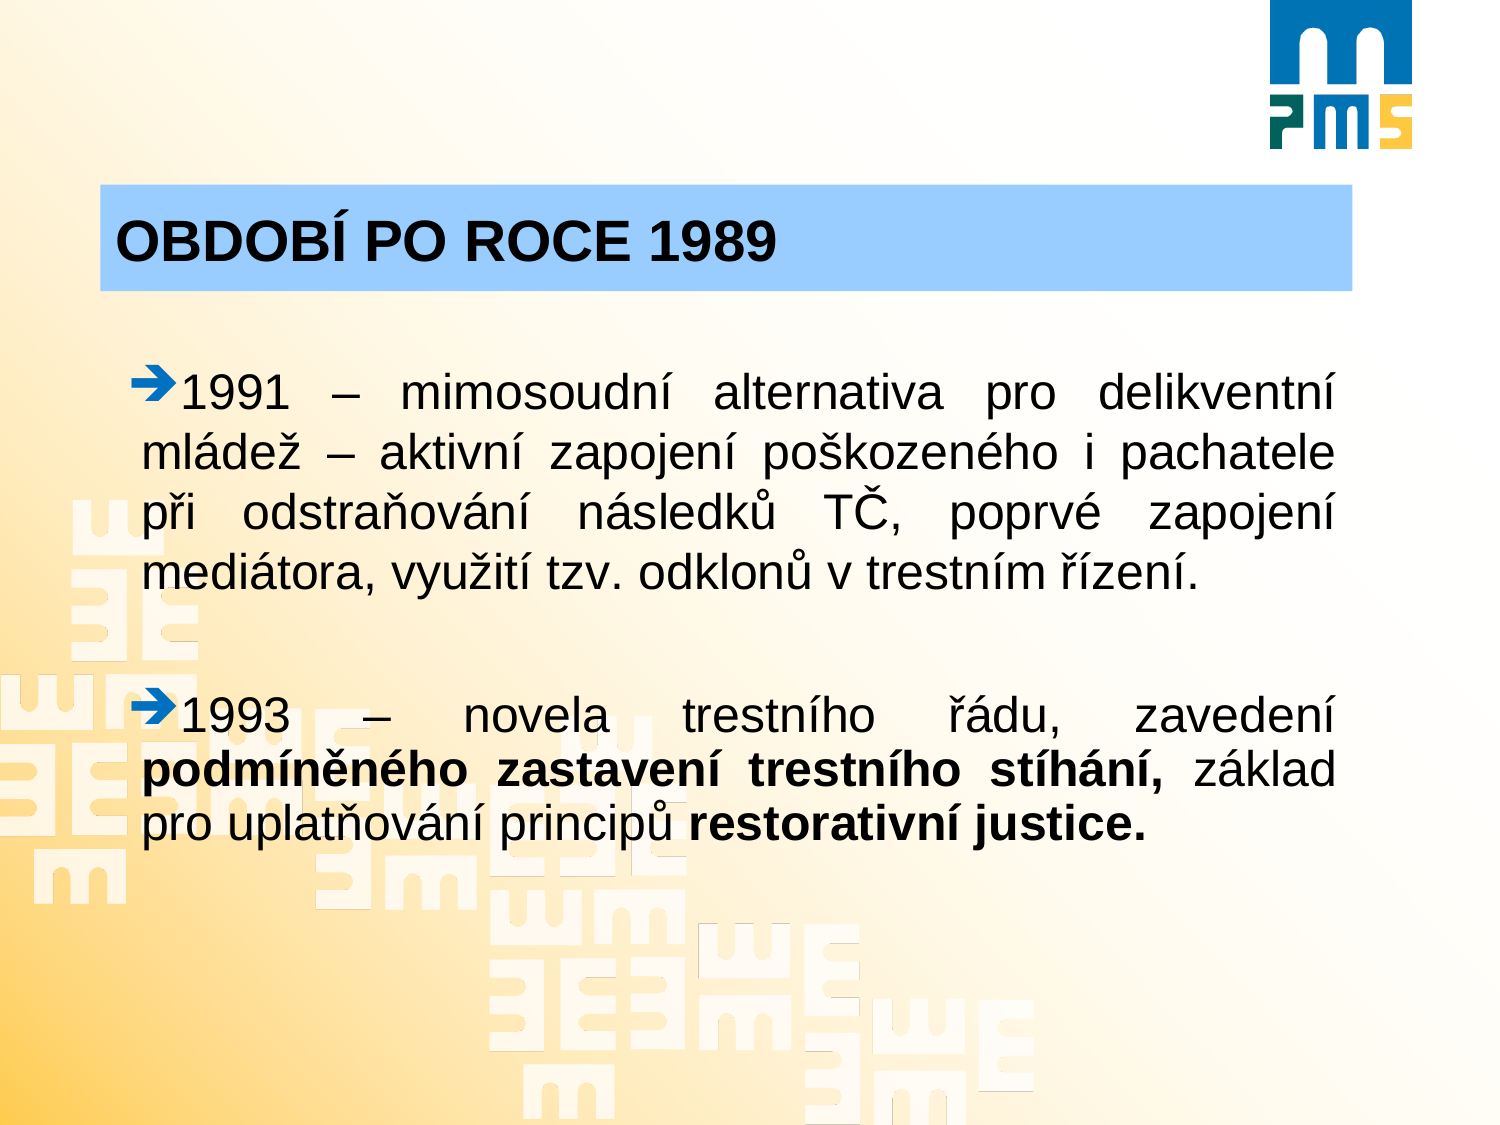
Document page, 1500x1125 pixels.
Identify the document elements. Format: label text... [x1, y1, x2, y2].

title OBDOBÍ PO ROCE 1989 [100, 184, 1353, 292]
subtitle 1991 – mimosoudní alternativa pro delikventní mládež – aktivní zapojení poškozeného i pachatele při odstraňování následků TČ, poprvé zapojení mediátora, využití tzv. odklonů v trestním řízení. 1993 – novela trestního řádu, zavedení podmíněného zastavení trestního stíhání, základ pro uplatňování principů restorativní justice. [112, 314, 1353, 1024]
picture [0, 0, 1500, 1125]
